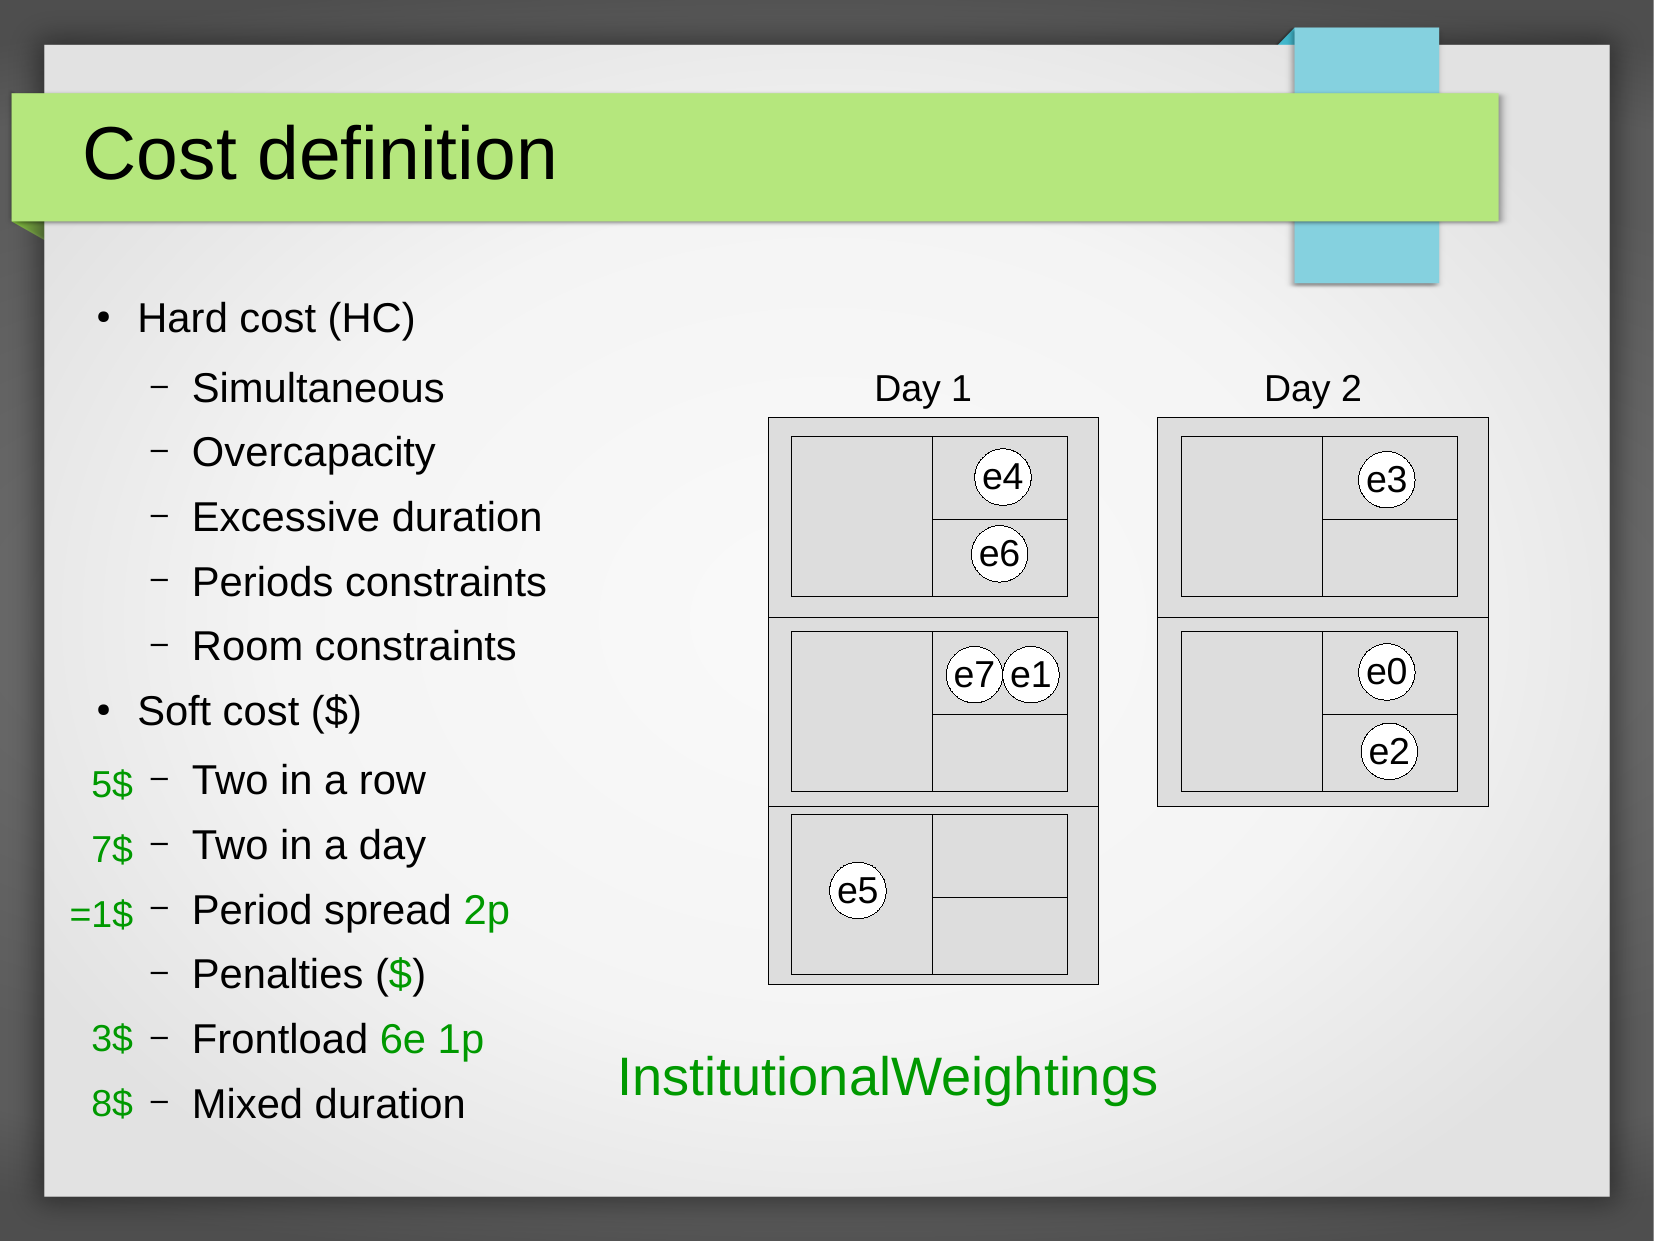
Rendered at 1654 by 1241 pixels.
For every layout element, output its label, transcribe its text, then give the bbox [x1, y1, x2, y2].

text_box 5$ [76, 755, 148, 813]
text_box e1 [1002, 646, 1060, 703]
text_box [768, 807, 1099, 985]
text_box [1157, 618, 1489, 807]
text_box e6 [971, 525, 1028, 583]
text_box e3 [1358, 451, 1416, 508]
title Cost definition [82, 94, 1264, 213]
list Hard cost (HC) Simultaneous Overcapacity Excessive duration Periods constraints Room constraints Soft cost ($) Two in a row Two in a day Period spread 2p Penalties ($) Frontload 6e 1p Mixed duration [82, 295, 1571, 1134]
picture [0, 0, 1654, 1241]
text_box Day 1 [859, 360, 987, 418]
text_box e0 [1358, 643, 1416, 701]
text_box e2 [1361, 723, 1418, 780]
text_box e4 [974, 448, 1032, 506]
text_box InstitutionalWeightings [602, 1039, 1174, 1115]
text_box [1157, 417, 1489, 617]
text_box 8$ [76, 1074, 148, 1132]
text_box 7$ [76, 820, 148, 878]
text_box e7 [946, 646, 1003, 703]
text_box Day 2 [1249, 360, 1377, 418]
text_box [768, 618, 1099, 806]
text_box [768, 417, 1099, 617]
text_box e5 [829, 862, 887, 919]
text_box 3$ [76, 1009, 148, 1067]
text_box =1$ [54, 885, 148, 943]
